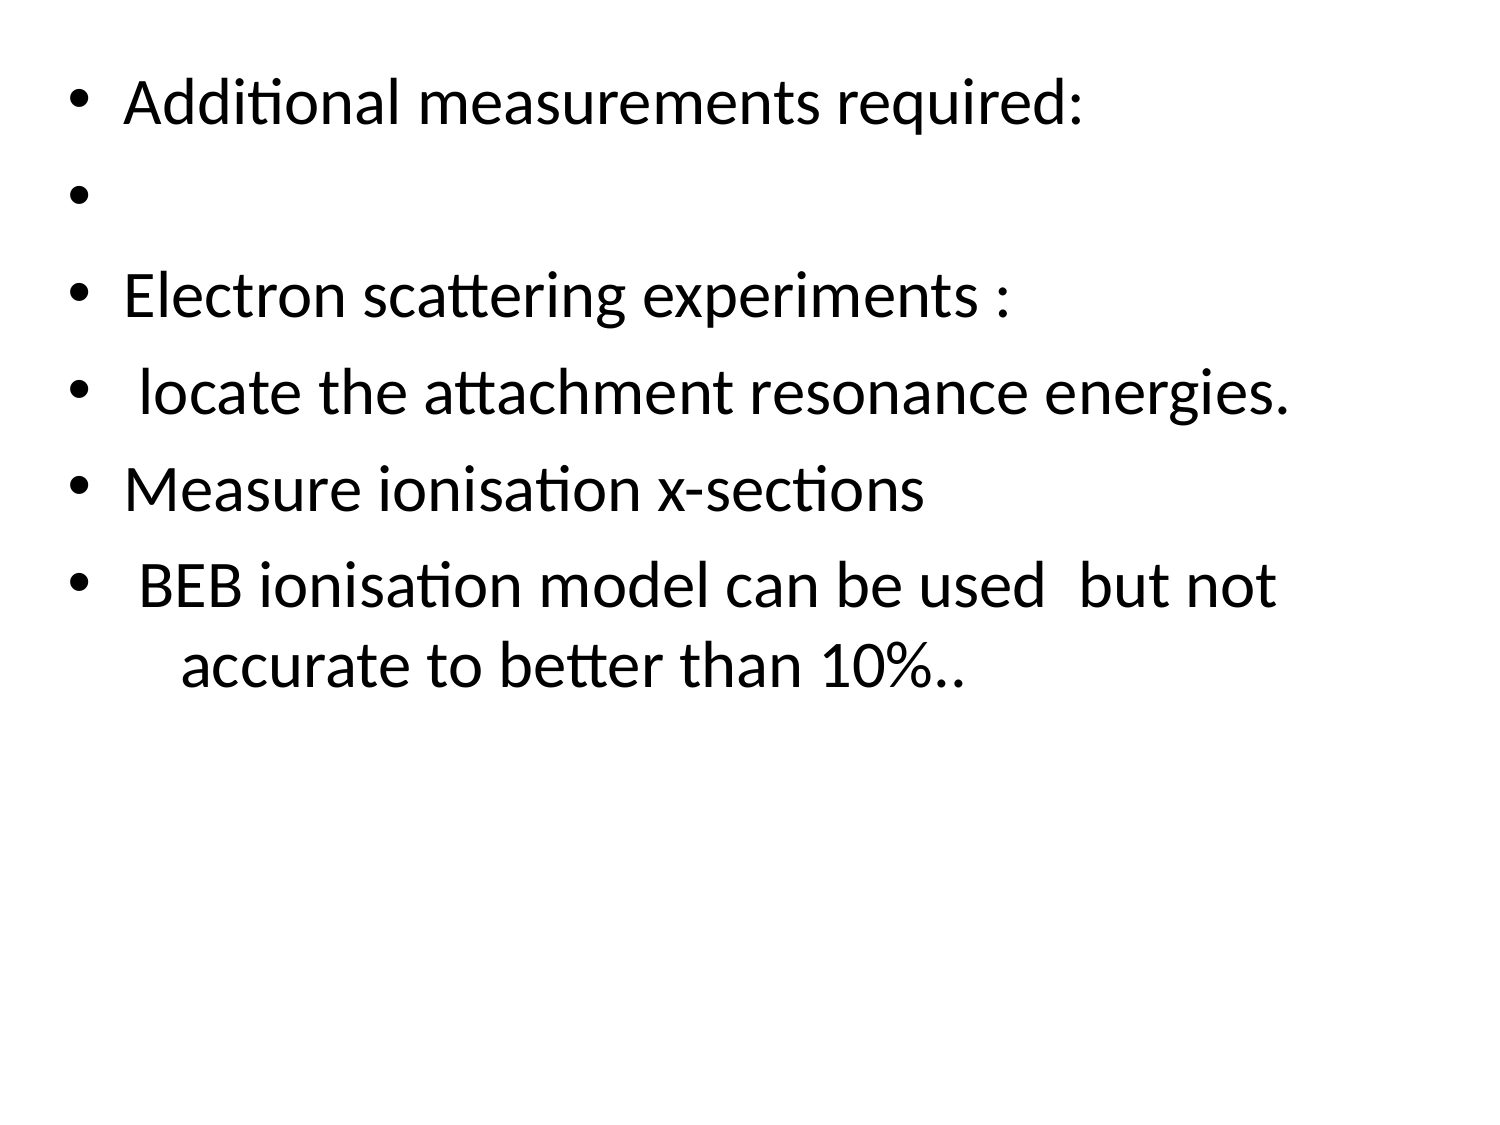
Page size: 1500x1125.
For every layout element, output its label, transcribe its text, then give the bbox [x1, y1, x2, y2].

list Additional measurements required: Electron scattering experiments : locate the attachment resonance energies. Measure ionisation x-sections BEB ionisation model can be used but not accurate to better than 10%.. [52, 50, 1459, 1047]
